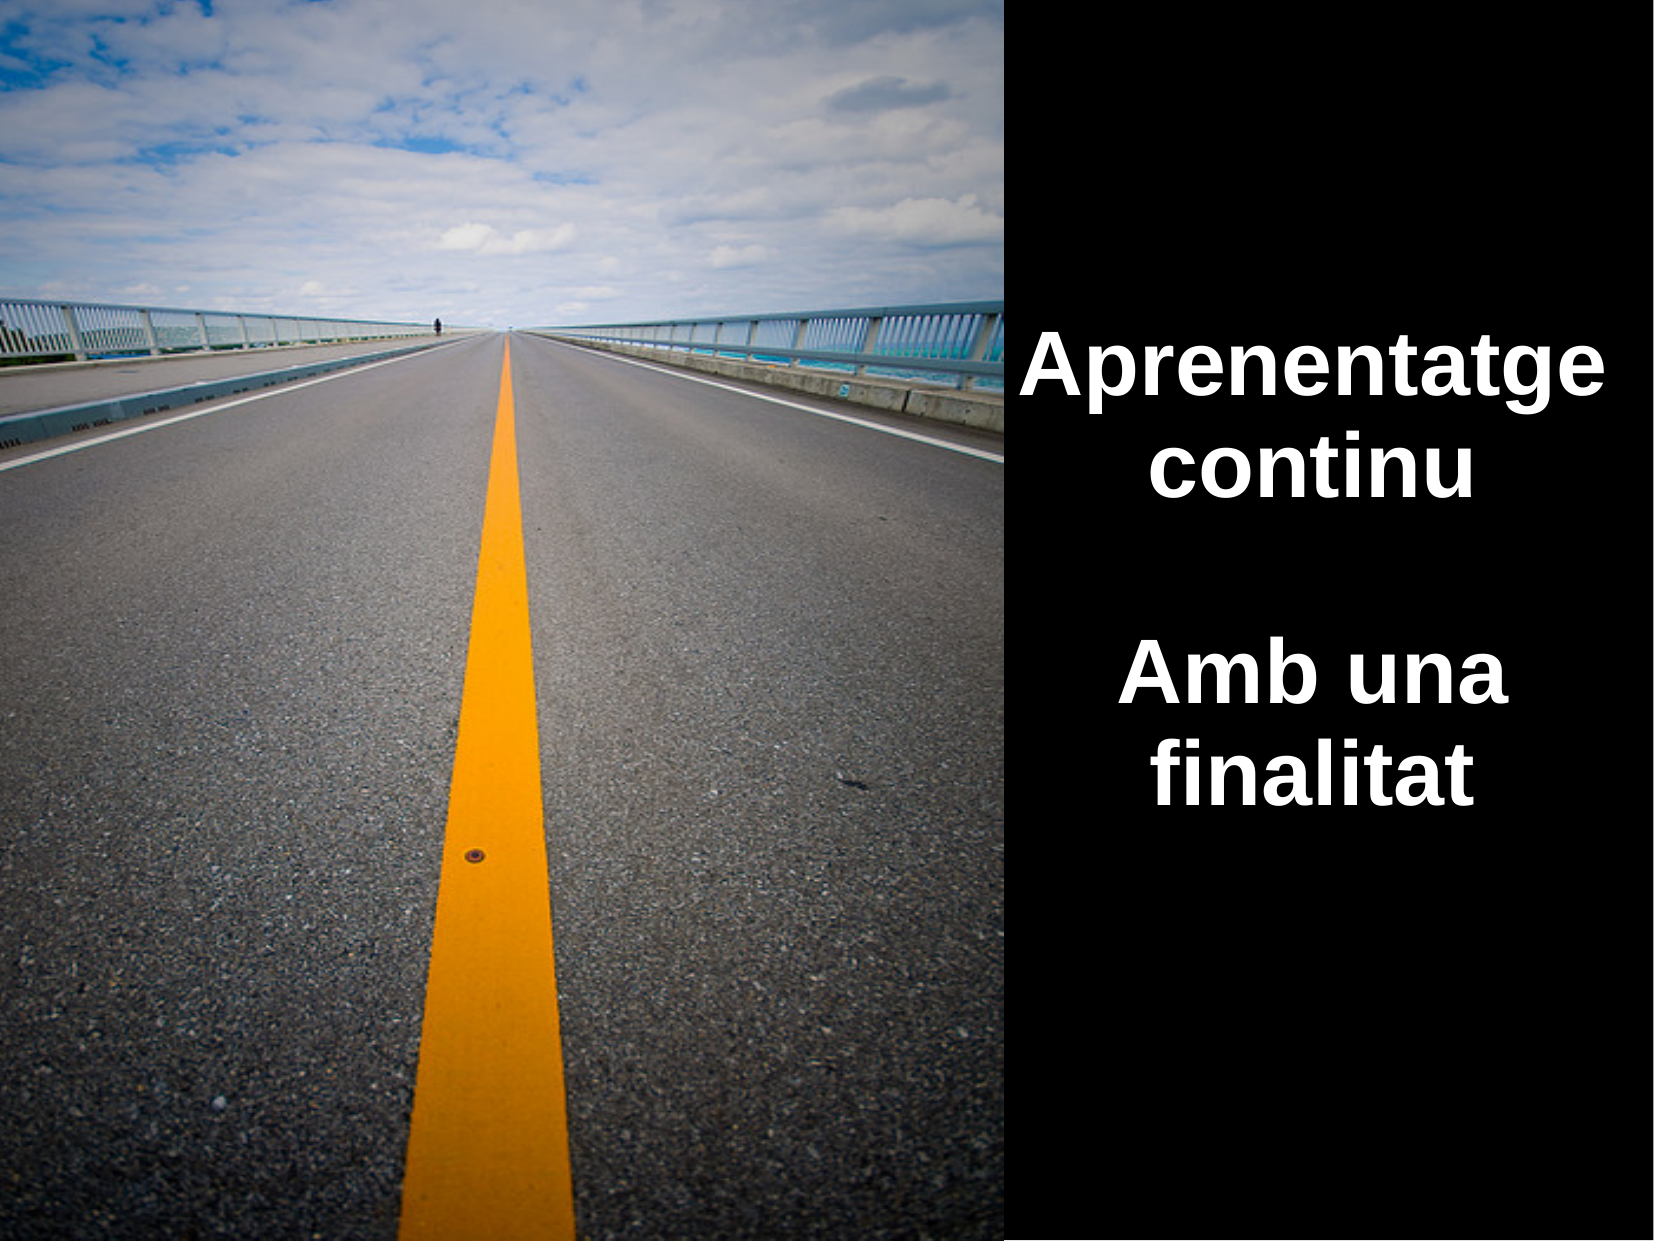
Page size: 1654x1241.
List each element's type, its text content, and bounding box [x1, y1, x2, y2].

picture [0, 0, 1004, 1241]
title Aprenentatge continu Amb una finalitat [1004, 0, 1654, 1241]
